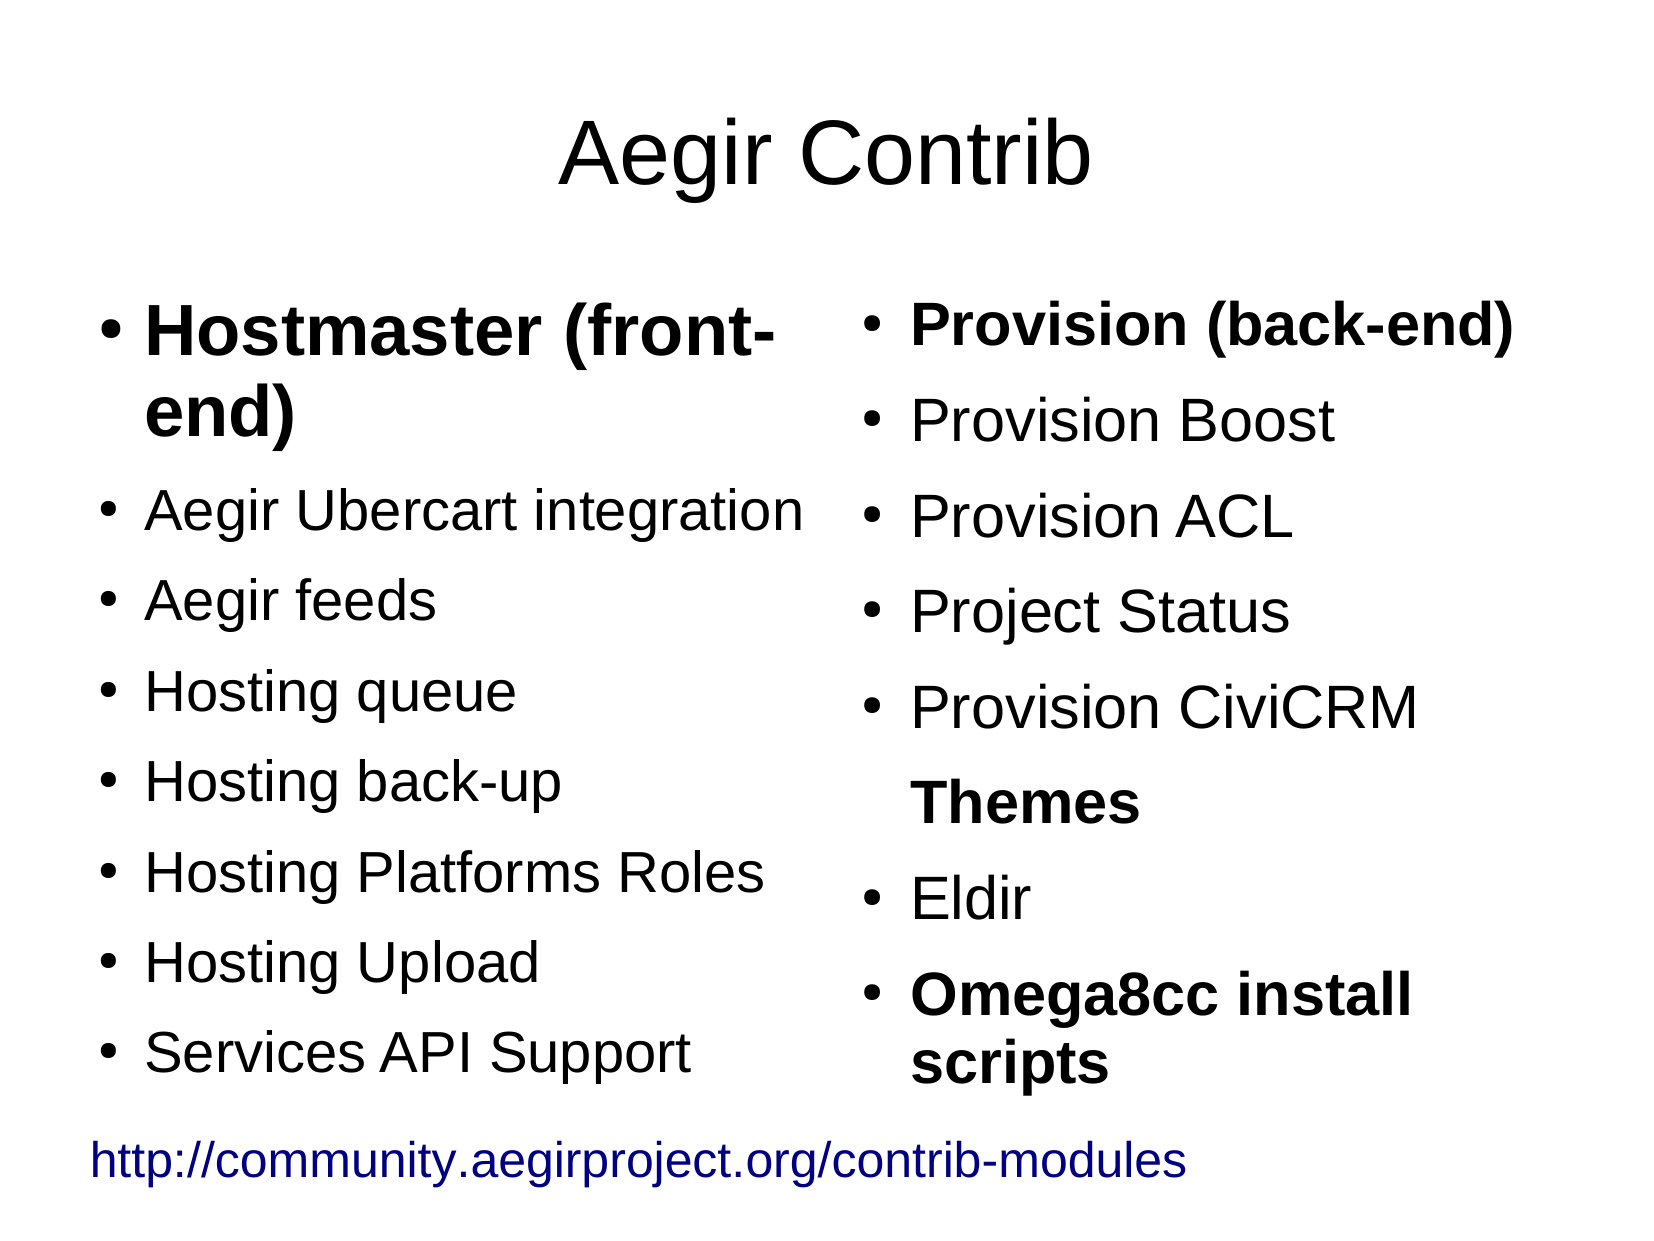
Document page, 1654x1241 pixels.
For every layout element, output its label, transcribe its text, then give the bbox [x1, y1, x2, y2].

list Provision (back-end) Provision Boost Provision ACL Project Status Provision CiviCRM Themes Eldir Omega8cc install scripts [845, 290, 1572, 1109]
list Hostmaster (front-end) Aegir Ubercart integration Aegir feeds Hosting queue Hosting back-up Hosting Platforms Roles Hosting Upload Services API Support [82, 290, 809, 1109]
title Aegir Contrib [82, 49, 1571, 257]
text_box http://community.aegirproject.org/contrib-modules [75, 1125, 1238, 1201]
